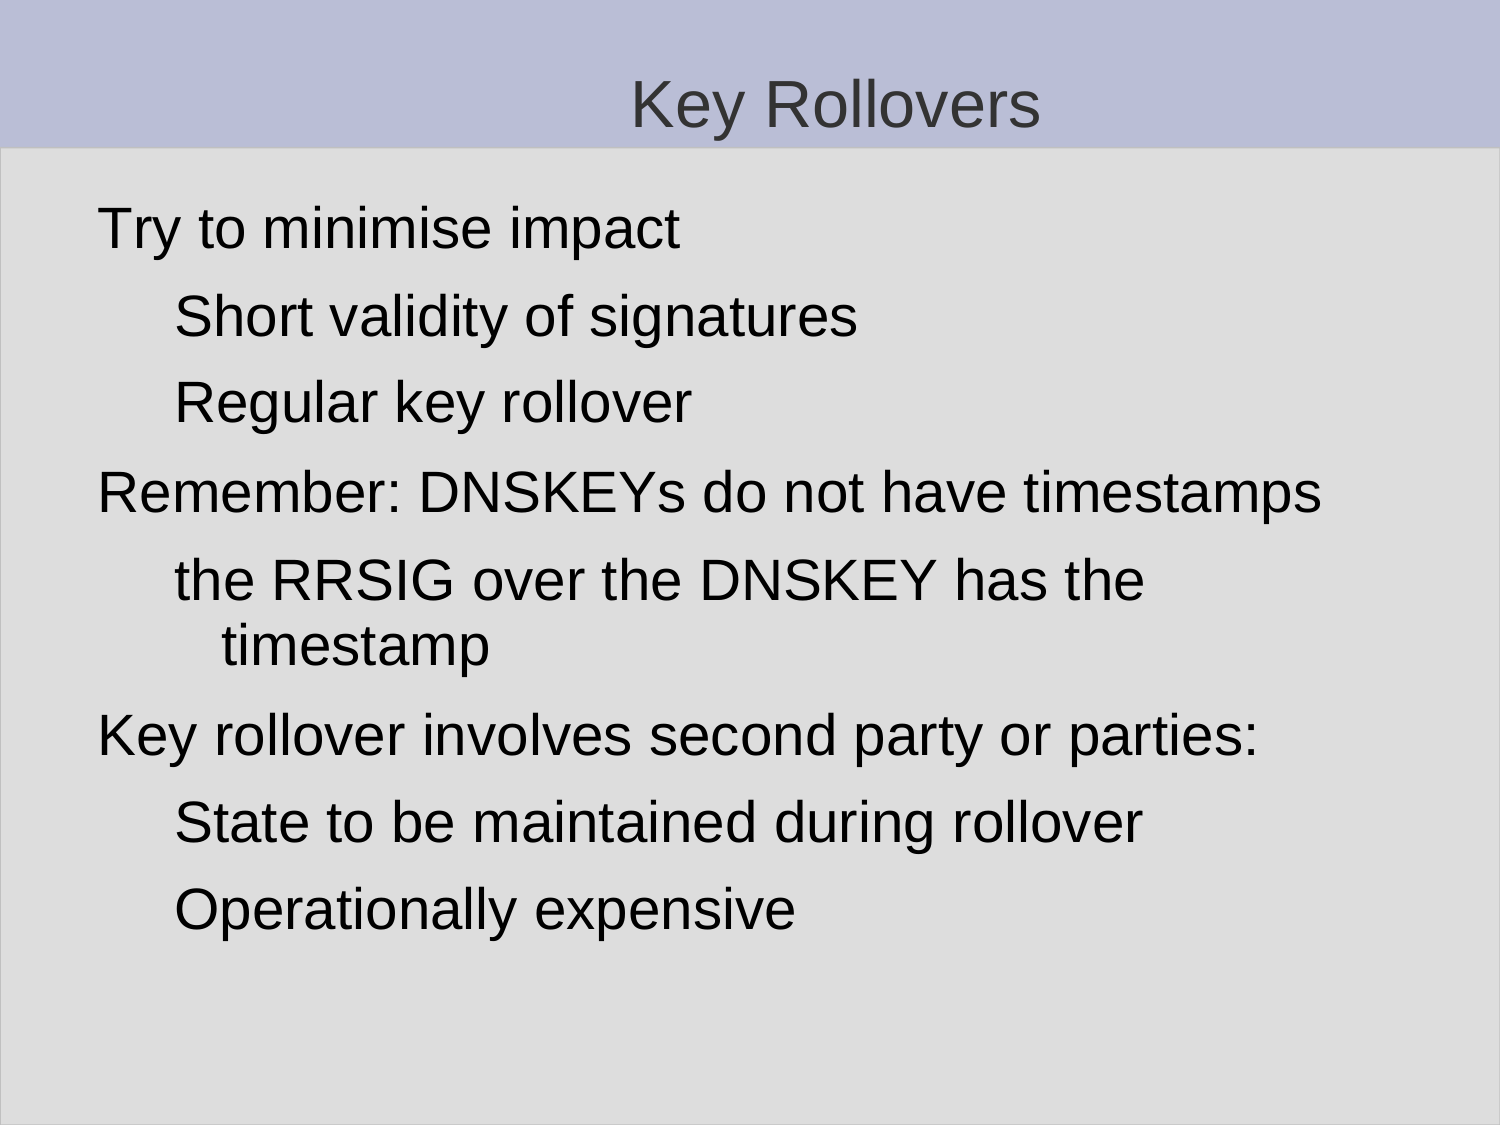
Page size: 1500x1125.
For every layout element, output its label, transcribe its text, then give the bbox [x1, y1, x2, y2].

title Key Rollovers [196, 52, 1477, 157]
list Try to minimise impact Short validity of signatures Regular key rollover Remember: DNSKEYs do not have timestamps the RRSIG over the DNSKEY has the timestamp Key rollover involves second party or parties: State to be maintained during rollover Operationally expensive [64, 188, 1443, 1093]
